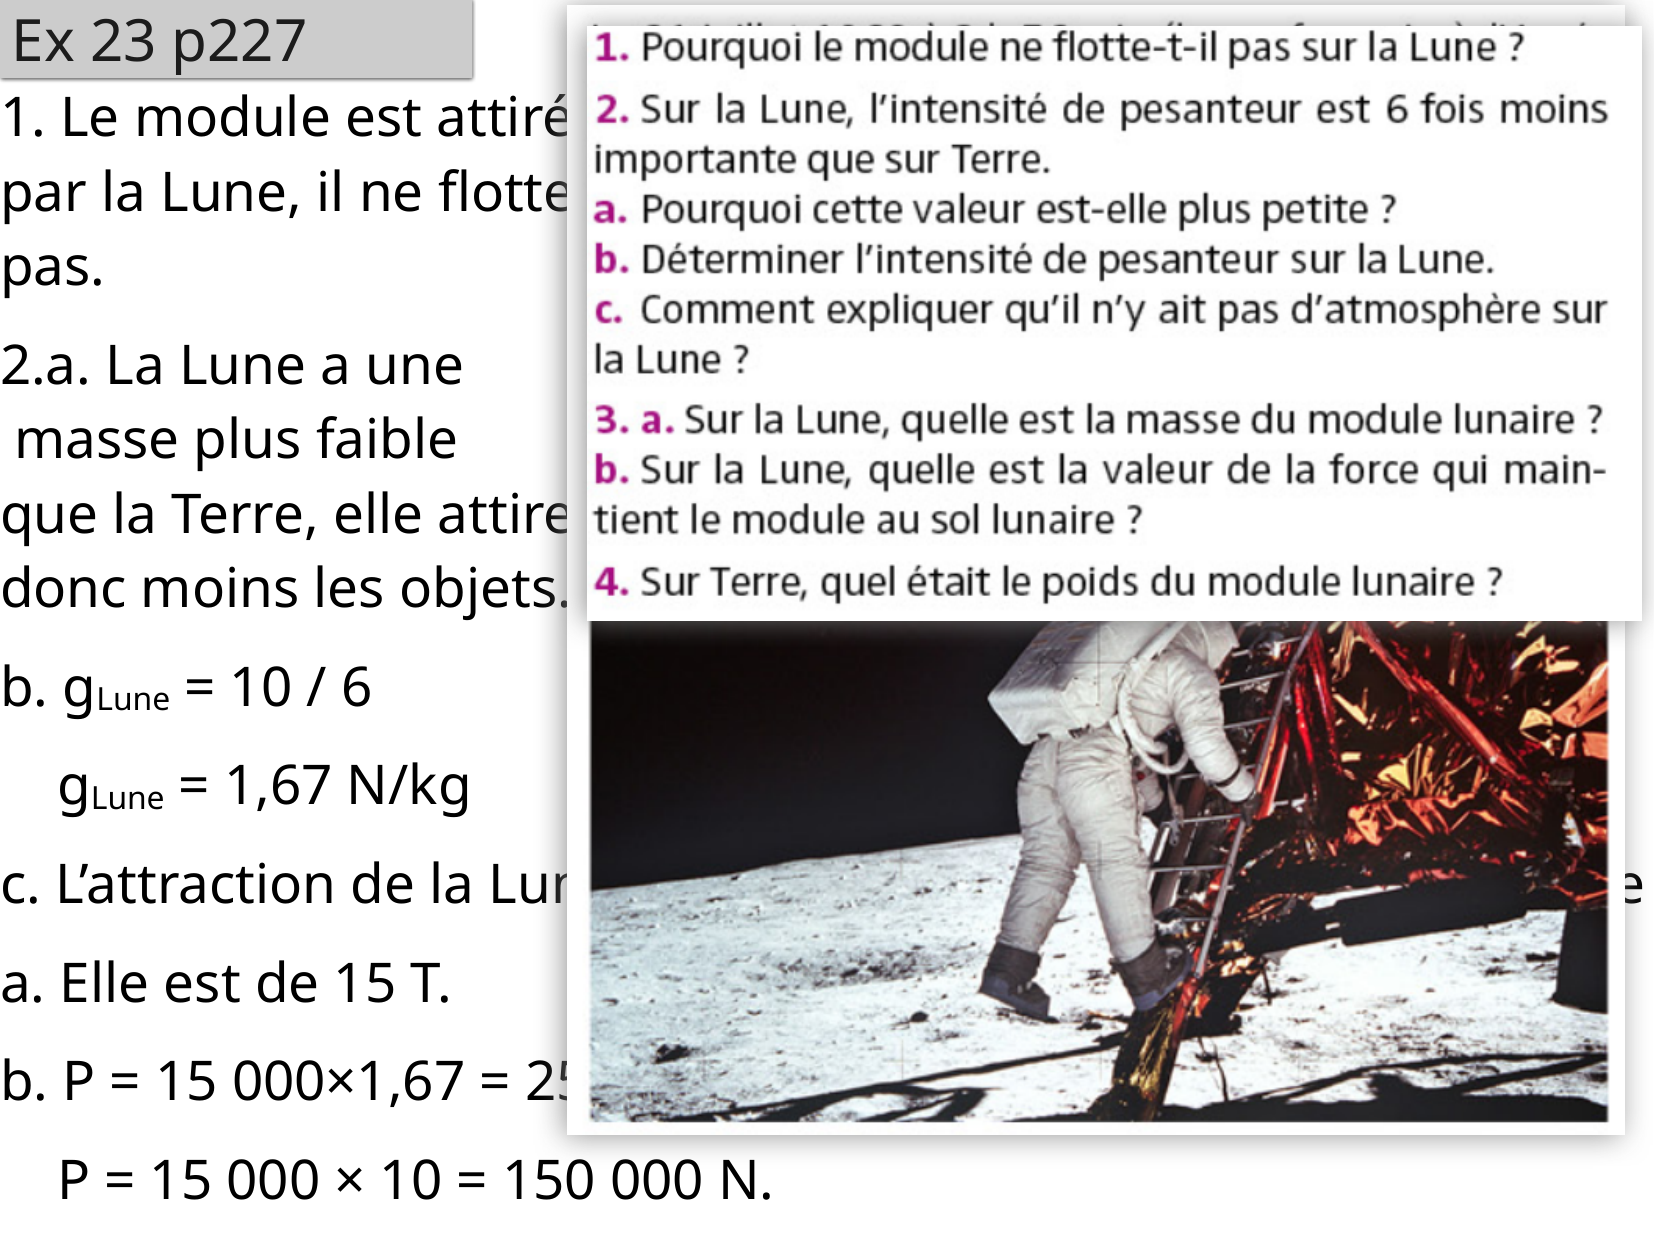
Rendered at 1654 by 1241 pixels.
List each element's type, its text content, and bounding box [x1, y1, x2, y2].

list 1. Le module est attiré par la Lune, il ne flotte pas. 2.a. La Lune a une masse plus faible que la Terre, elle attire donc moins les objets. b. gLune = 10 / 6 gLune = 1,67 N/kg c. L’attraction de la Lune est trop faible pour attirer l’atmosphère a. Elle est de 15 T. b. P = 15 000×1,67 = 25050 N. P = 15 000 × 10 = 150 000 N. [0, 78, 1654, 1241]
picture [587, 26, 1642, 621]
title Ex 23 p227 [0, 0, 473, 78]
picture [567, 5, 1625, 1135]
